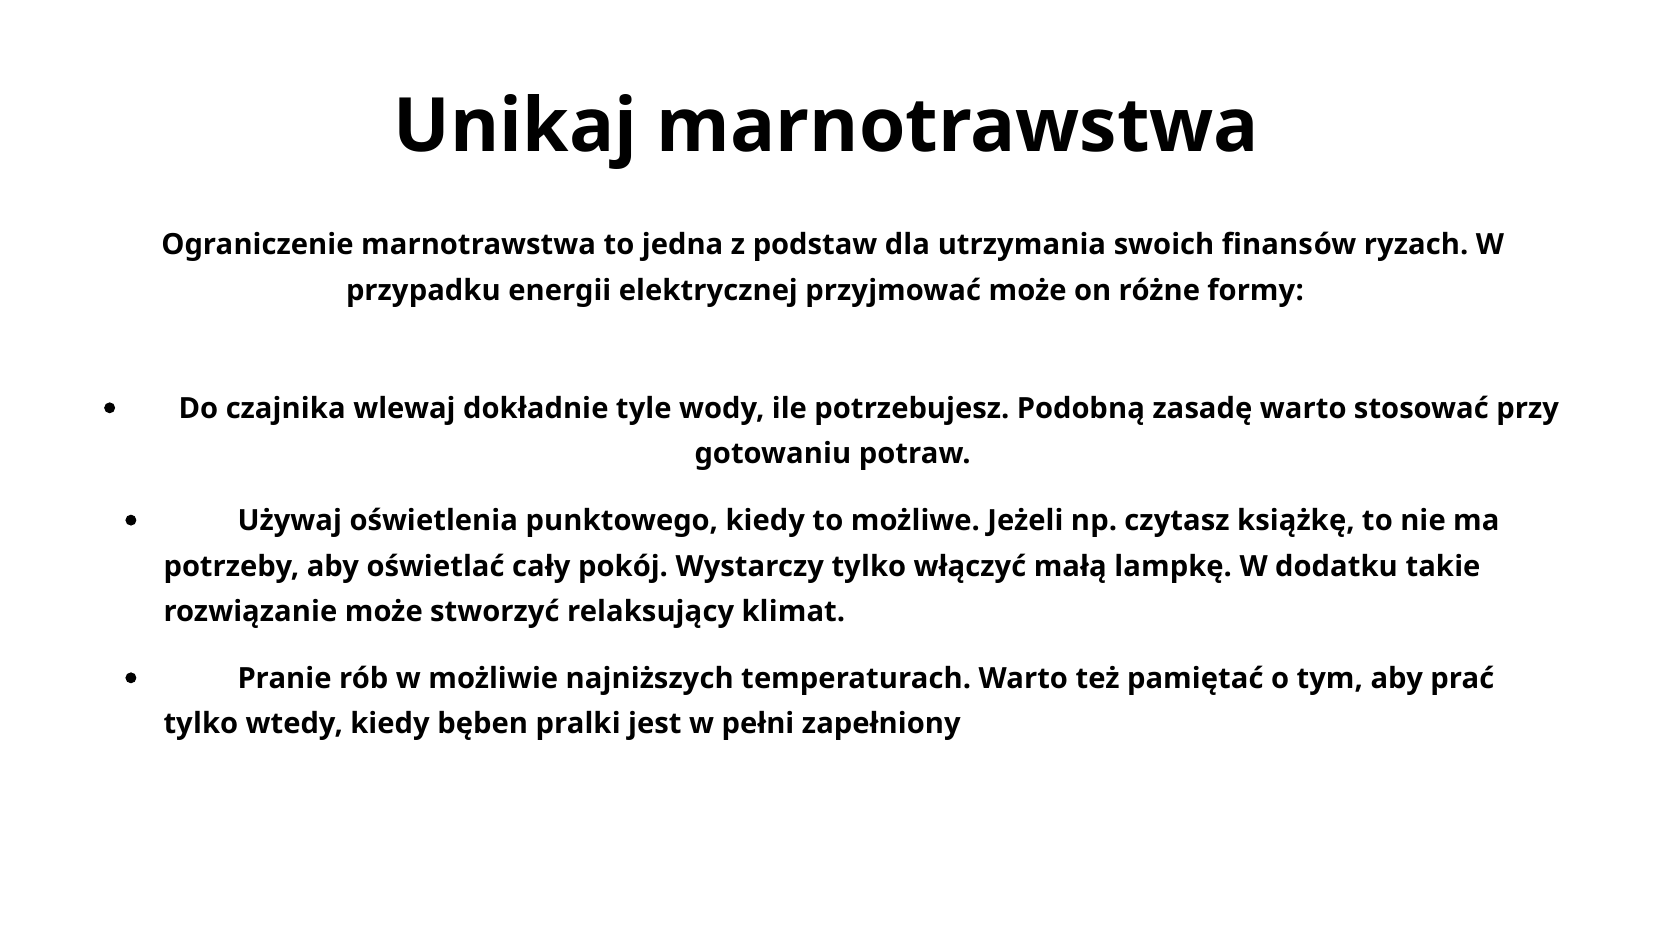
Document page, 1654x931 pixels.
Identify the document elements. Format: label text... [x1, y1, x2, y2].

list Ograniczenie marnotrawstwa to jedna z podstaw dla utrzymania swoich finansów ryzach. W przypadku energii elektrycznej przyjmować może on różne formy:  Do czajnika wlewaj dokładnie tyle wody, ile potrzebujesz. Podobną zasadę warto stosować przy gotowaniu potraw.  Używaj oświetlenia punktowego, kiedy to możliwe. Jeżeli np. czytasz książkę, to nie ma potrzeby, aby oświetlać cały pokój. Wystarczy tylko włączyć małą lampkę. W dodatku takie rozwiązanie może stworzyć relaksujący klimat.  Pranie rób w możliwie najniższych temperaturach. Warto też pamiętać o tym, aby prać tylko wtedy, kiedy bęben pralki jest w pełni zapełniony [88, 217, 1577, 758]
title Unikaj marnotrawstwa [82, 37, 1571, 193]
